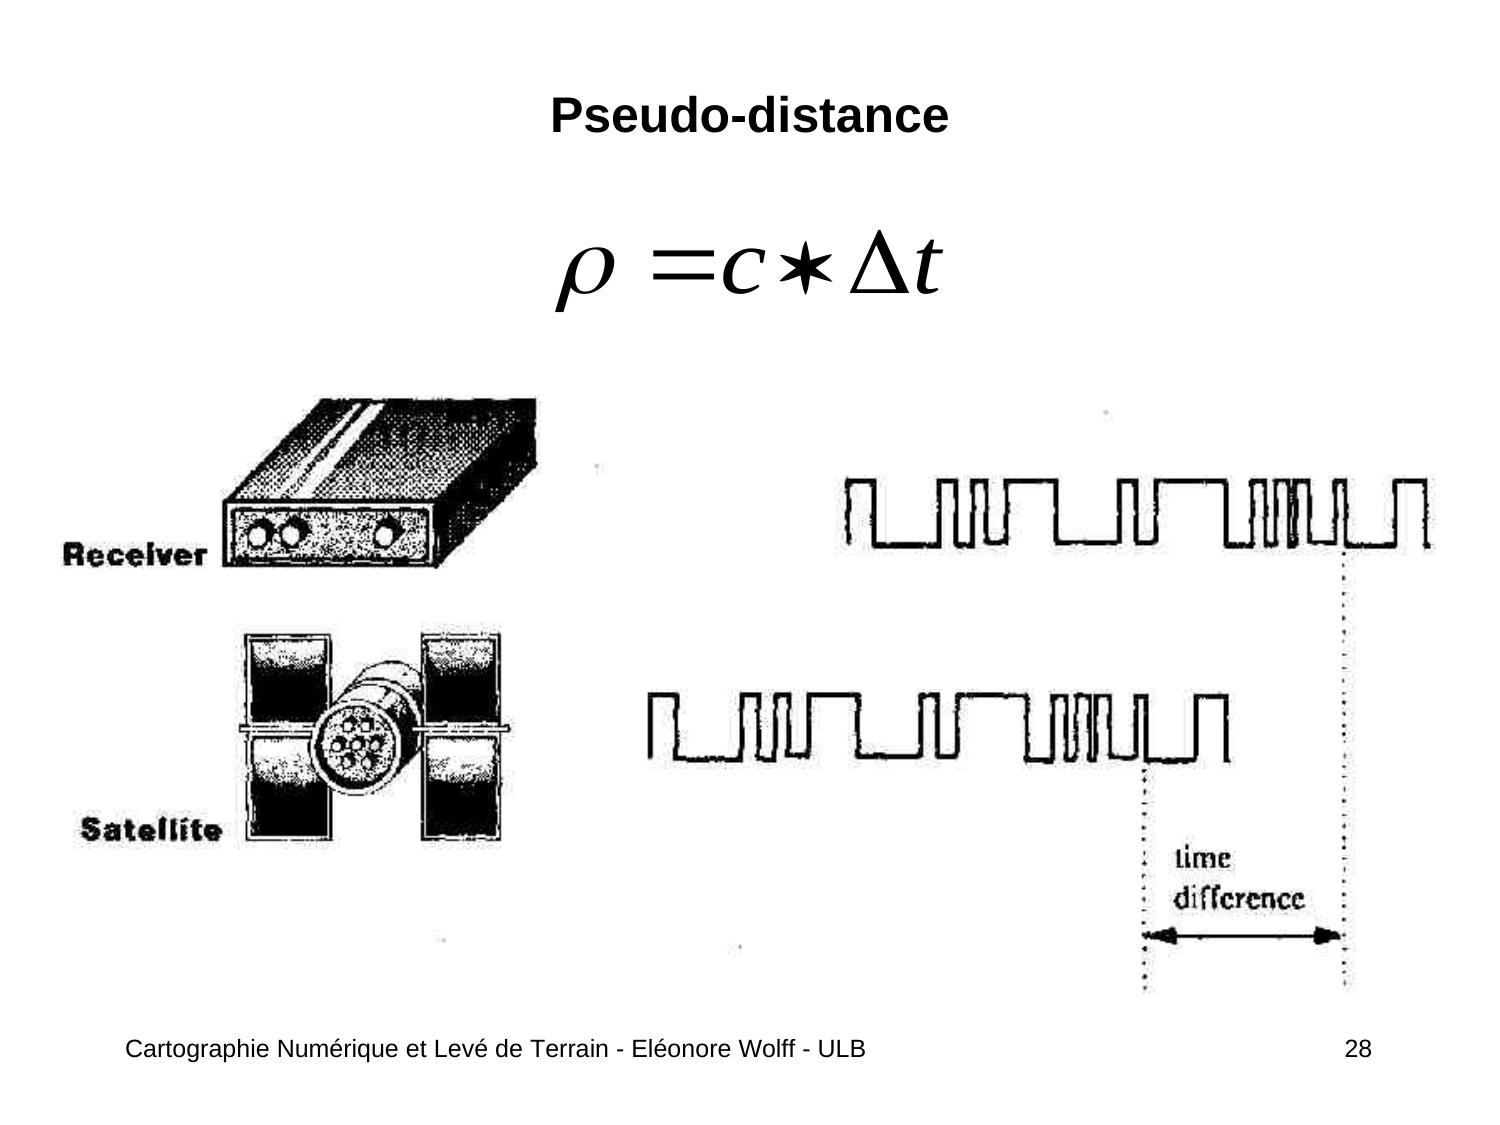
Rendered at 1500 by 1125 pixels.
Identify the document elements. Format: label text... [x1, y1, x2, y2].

text_box Cartographie Numérique et Levé de Terrain - Eléonore Wolff - ULB [110, 1024, 1271, 1100]
title Pseudo-distance [112, 68, 1388, 157]
picture [34, 382, 1466, 995]
text_box <number> [1279, 1024, 1388, 1100]
picture [537, 213, 962, 348]
